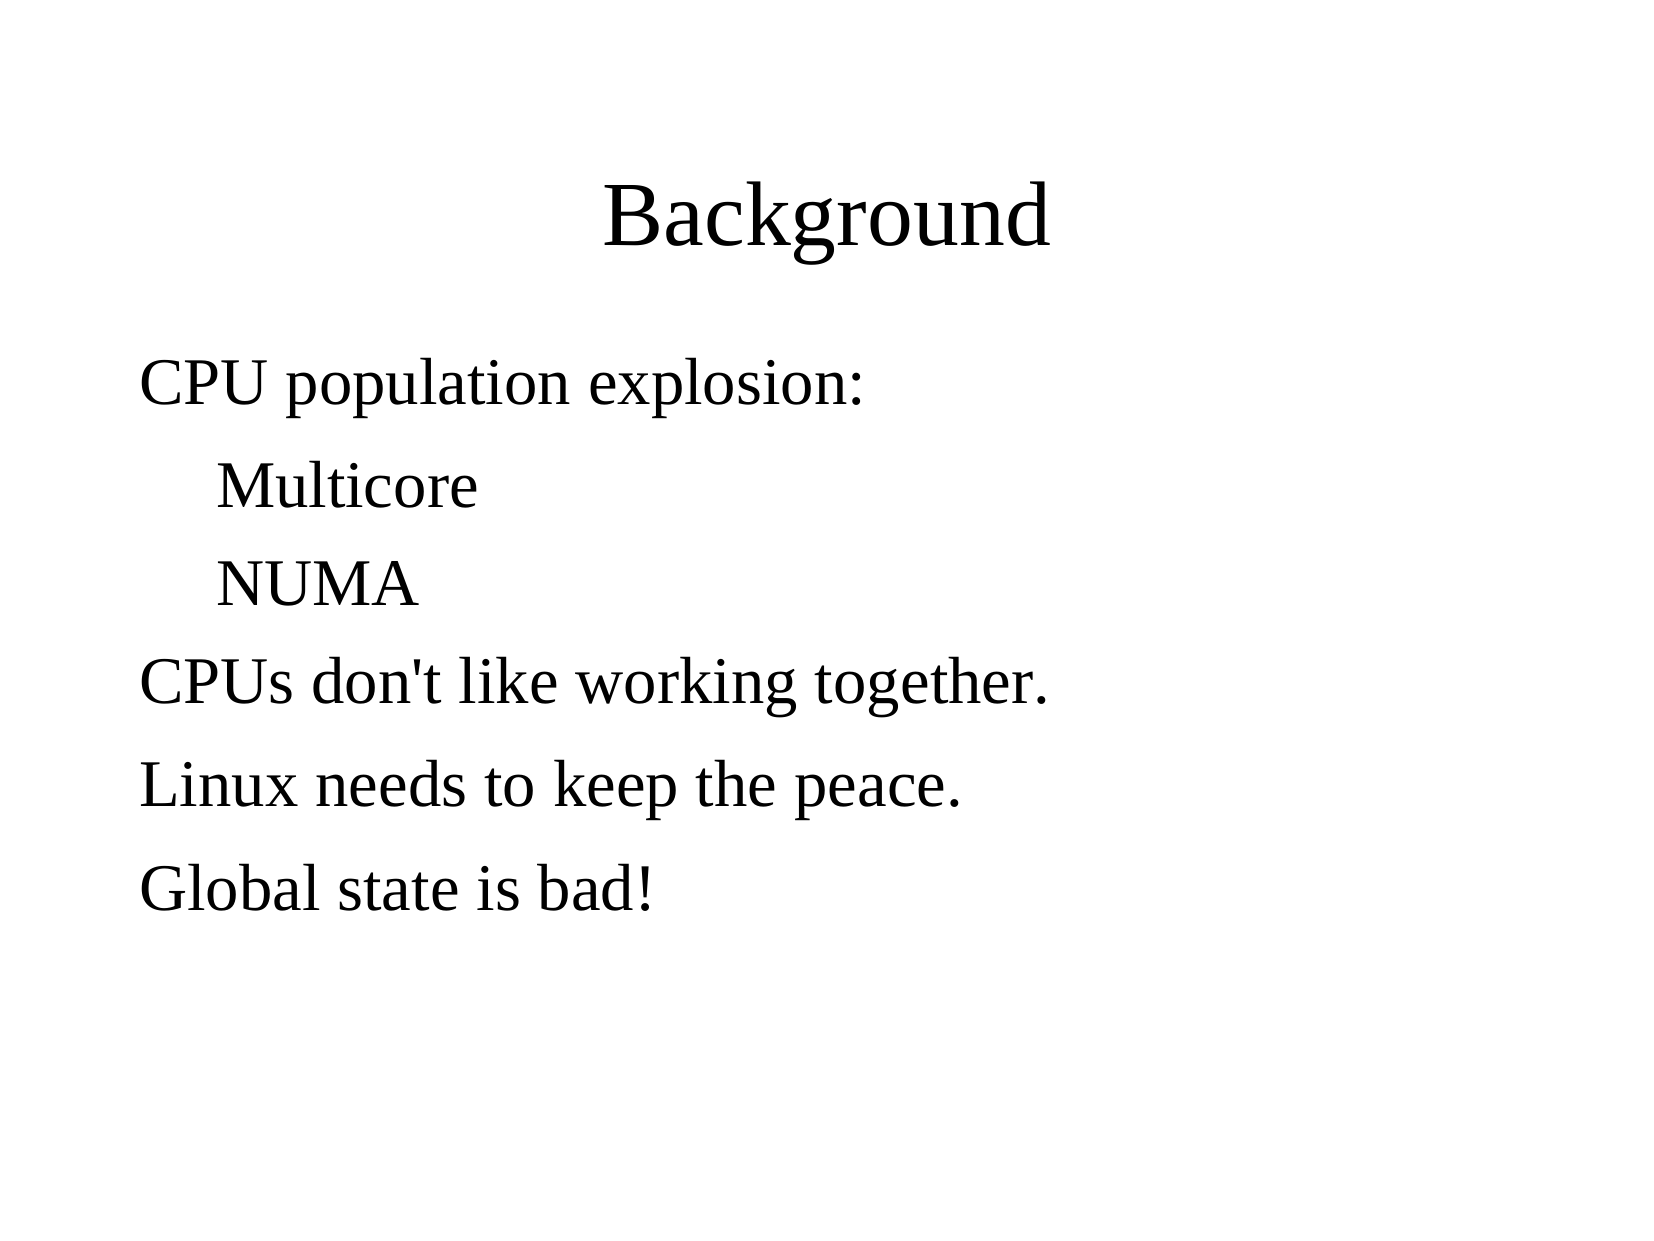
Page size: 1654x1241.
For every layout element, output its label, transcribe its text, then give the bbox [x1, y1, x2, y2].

title Background [121, 102, 1534, 325]
list CPU population explosion: Multicore NUMA CPUs don't like working together. Linux needs to keep the peace. Global state is bad! [121, 344, 1534, 1142]
